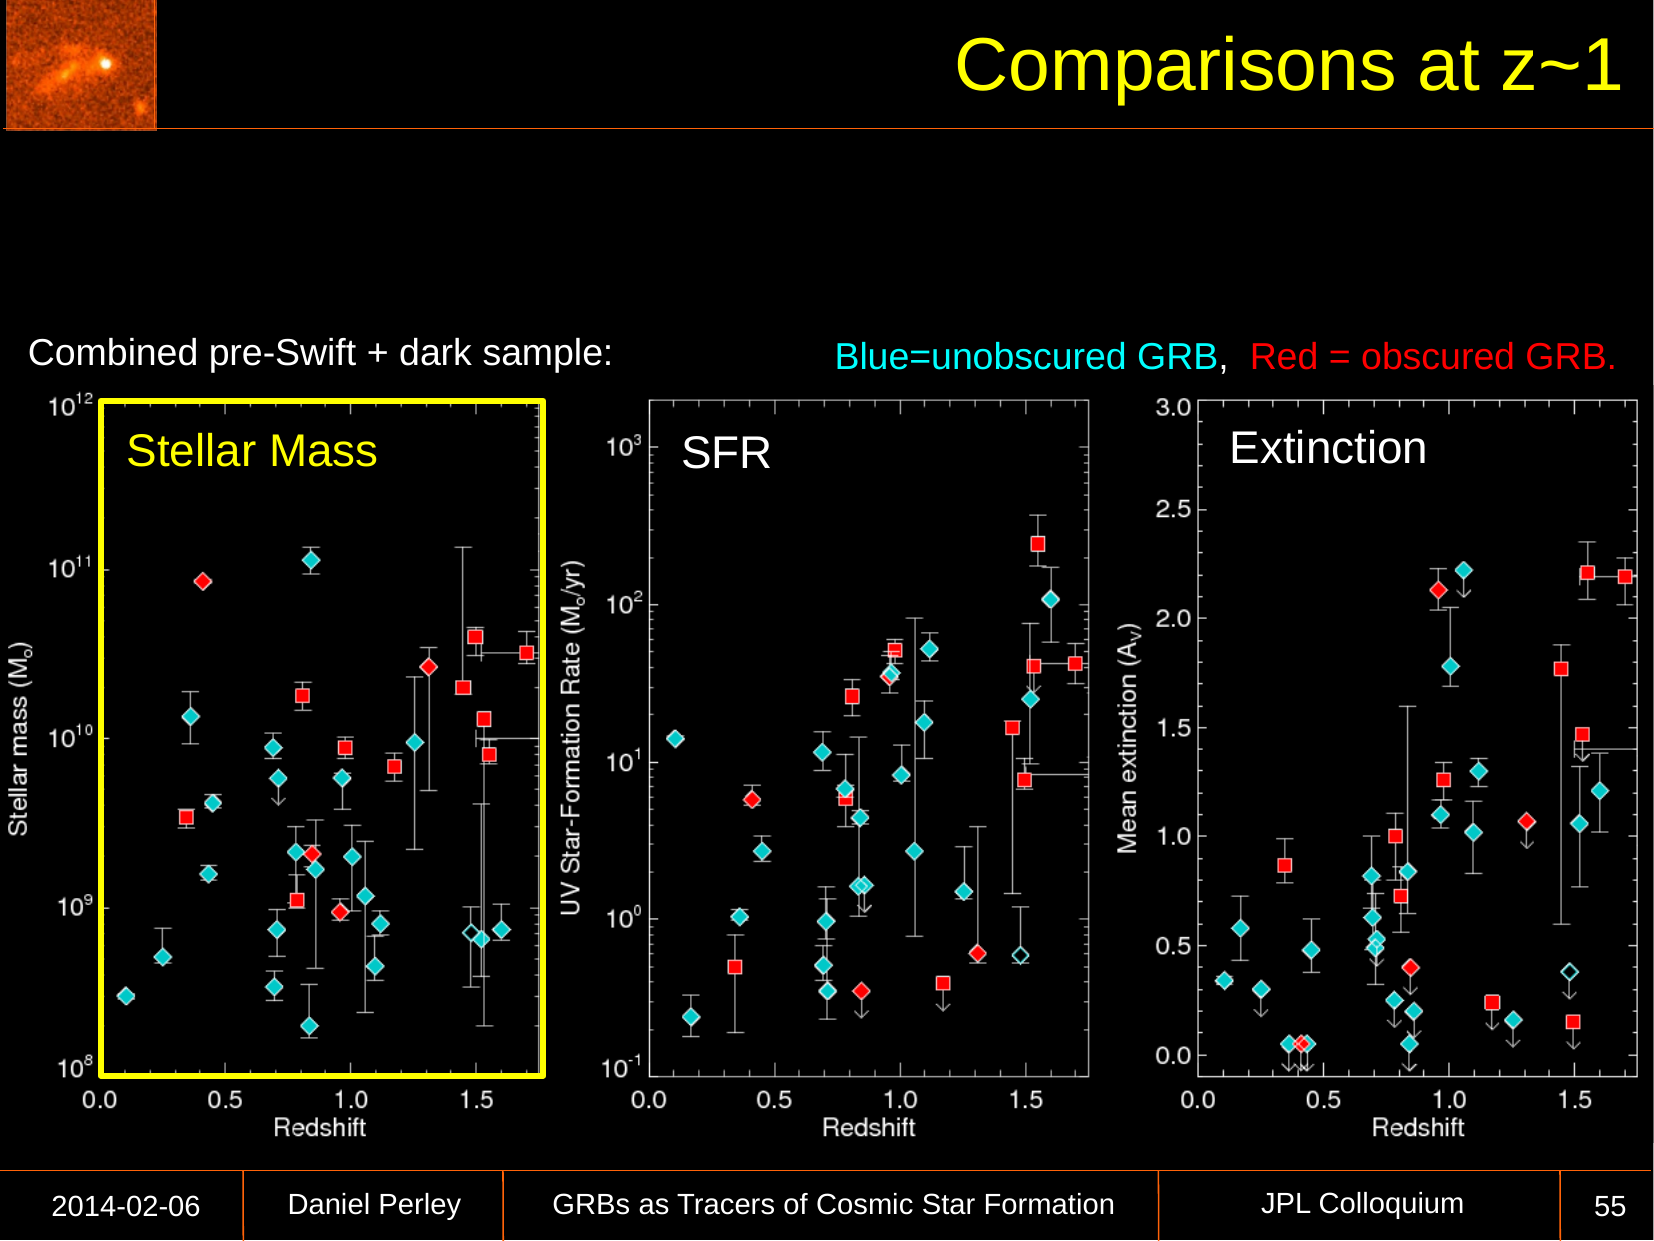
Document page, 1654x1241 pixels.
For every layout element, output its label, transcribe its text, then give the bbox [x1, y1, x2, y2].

text_box Stellar Mass [108, 414, 522, 487]
text_box Combined pre-Swift + dark sample: [10, 321, 723, 385]
picture [7, 0, 154, 128]
picture [0, 385, 1654, 1143]
text_box Extinction [1211, 411, 1625, 484]
text_box Blue=unobscured GRB, Red = obscured GRB. [726, 324, 1635, 393]
text_box SFR [663, 417, 1076, 490]
title Comparisons at z~1 [187, 21, 1624, 108]
